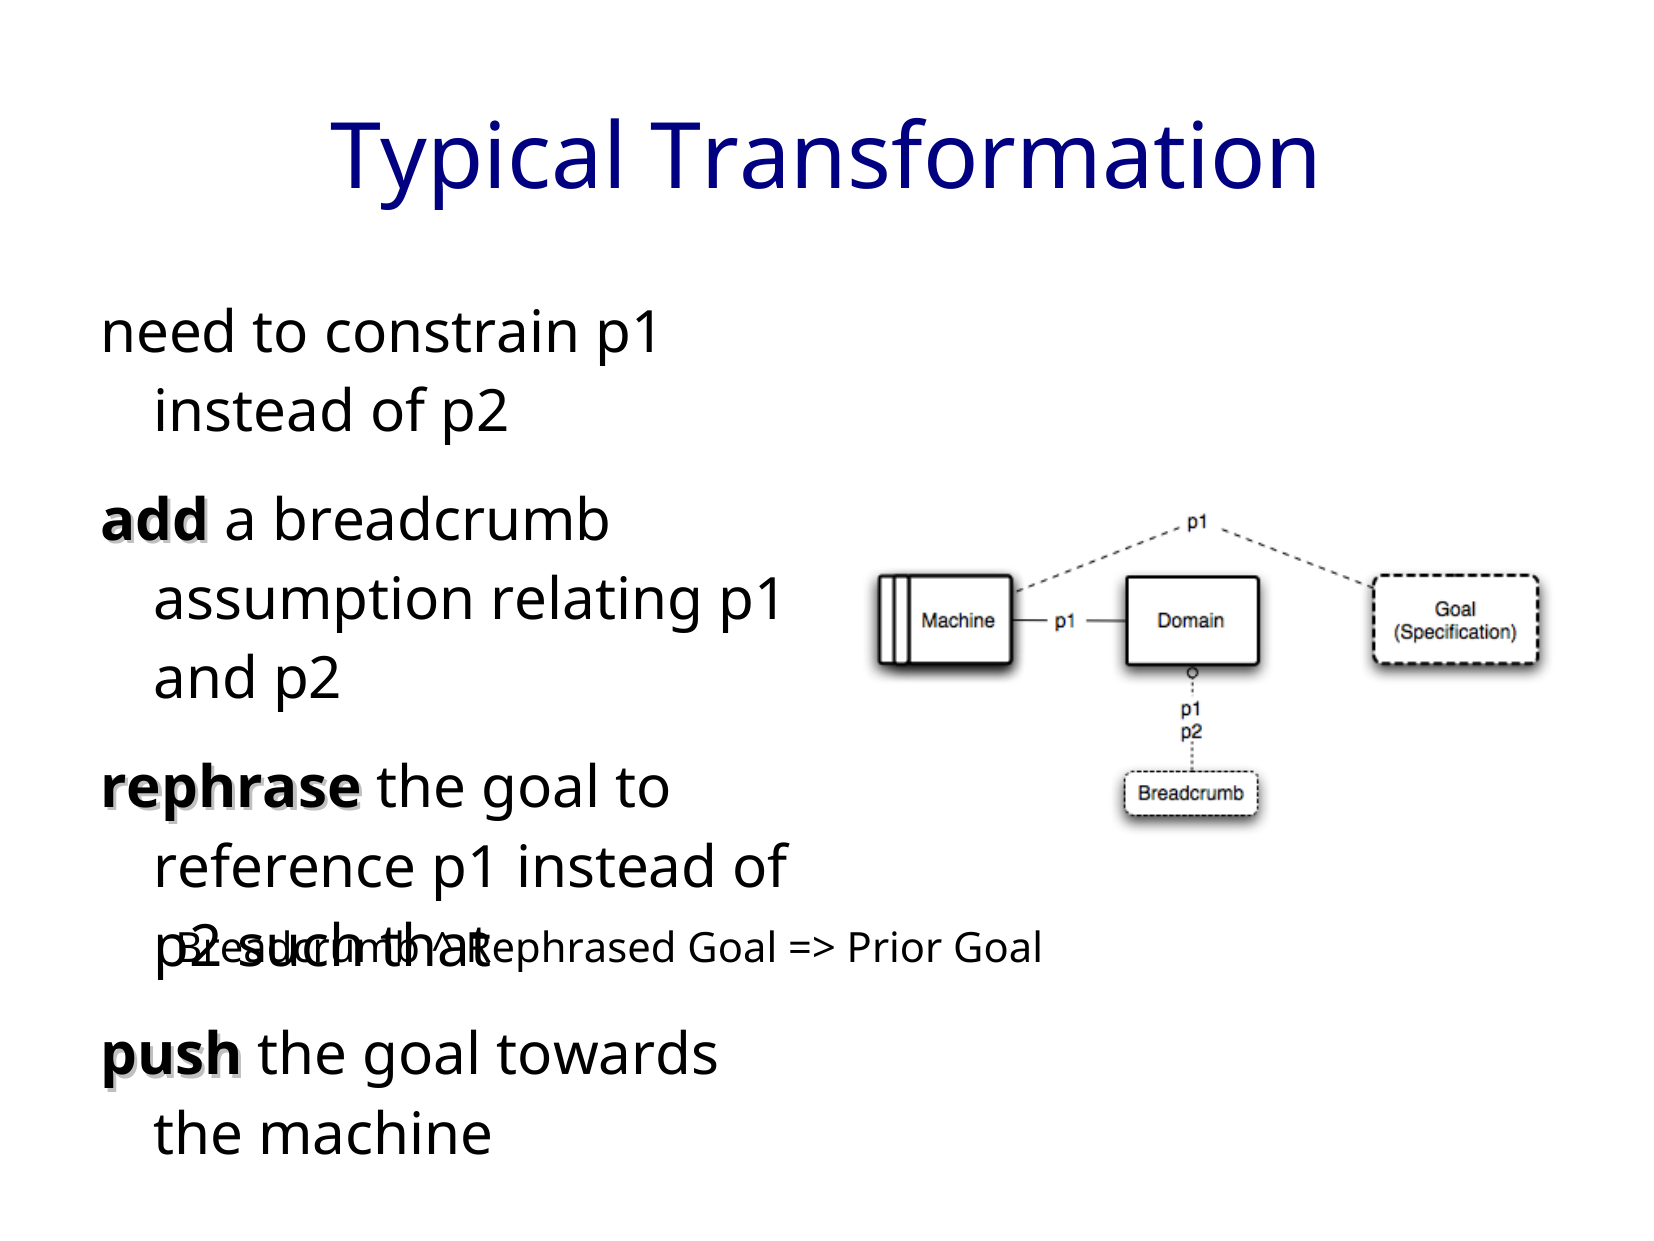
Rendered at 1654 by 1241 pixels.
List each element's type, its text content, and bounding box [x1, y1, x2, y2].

list need to constrain p1 instead of p2 add a breadcrumb assumption relating p1 and p2 rephrase the goal to reference p1 instead of p2 such that push the goal towards the machine [82, 290, 809, 1126]
picture [845, 491, 1572, 854]
title Typical Transformation [82, 49, 1571, 257]
text_box Breadcrumb ^ Rephrased Goal => Prior Goal [108, 900, 1111, 992]
